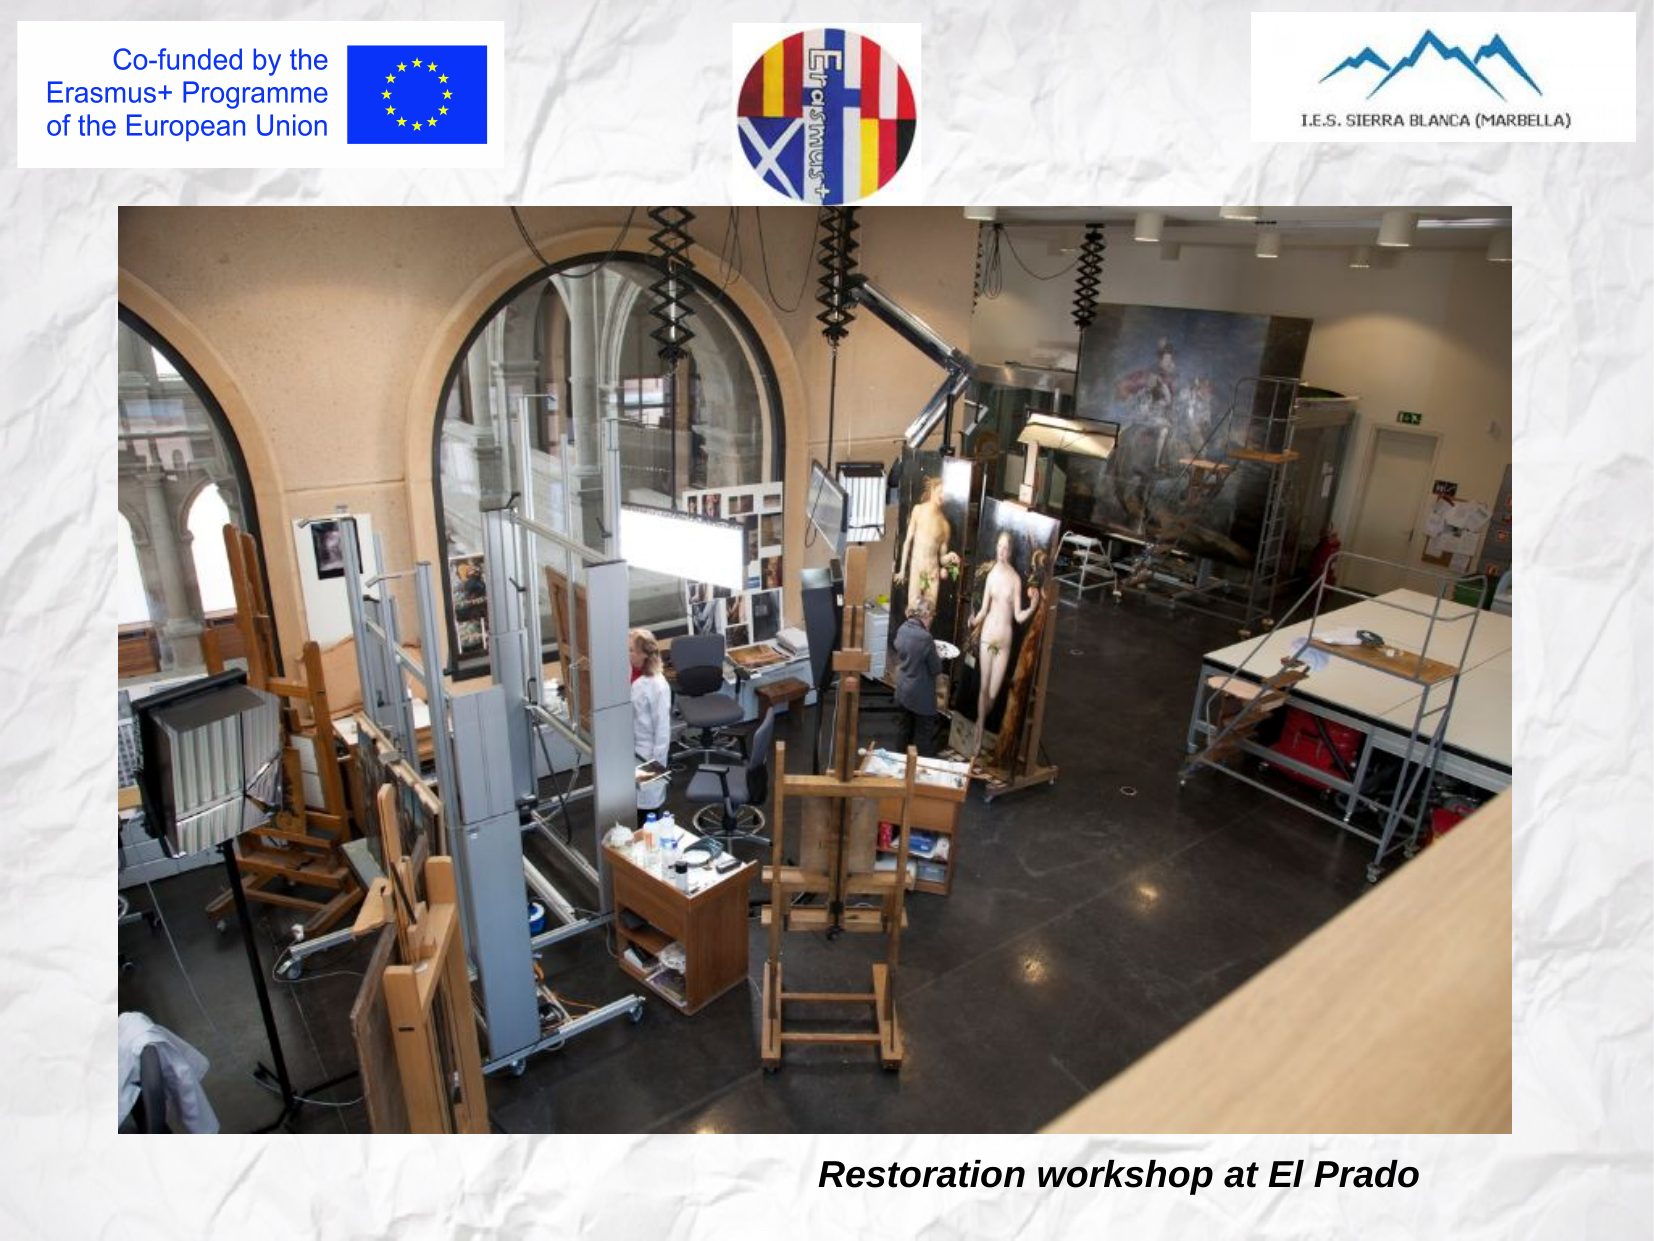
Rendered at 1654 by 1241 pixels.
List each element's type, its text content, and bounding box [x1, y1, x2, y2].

text_box Restoration workshop at El Prado [803, 1145, 1512, 1205]
picture [0, 0, 1654, 1241]
